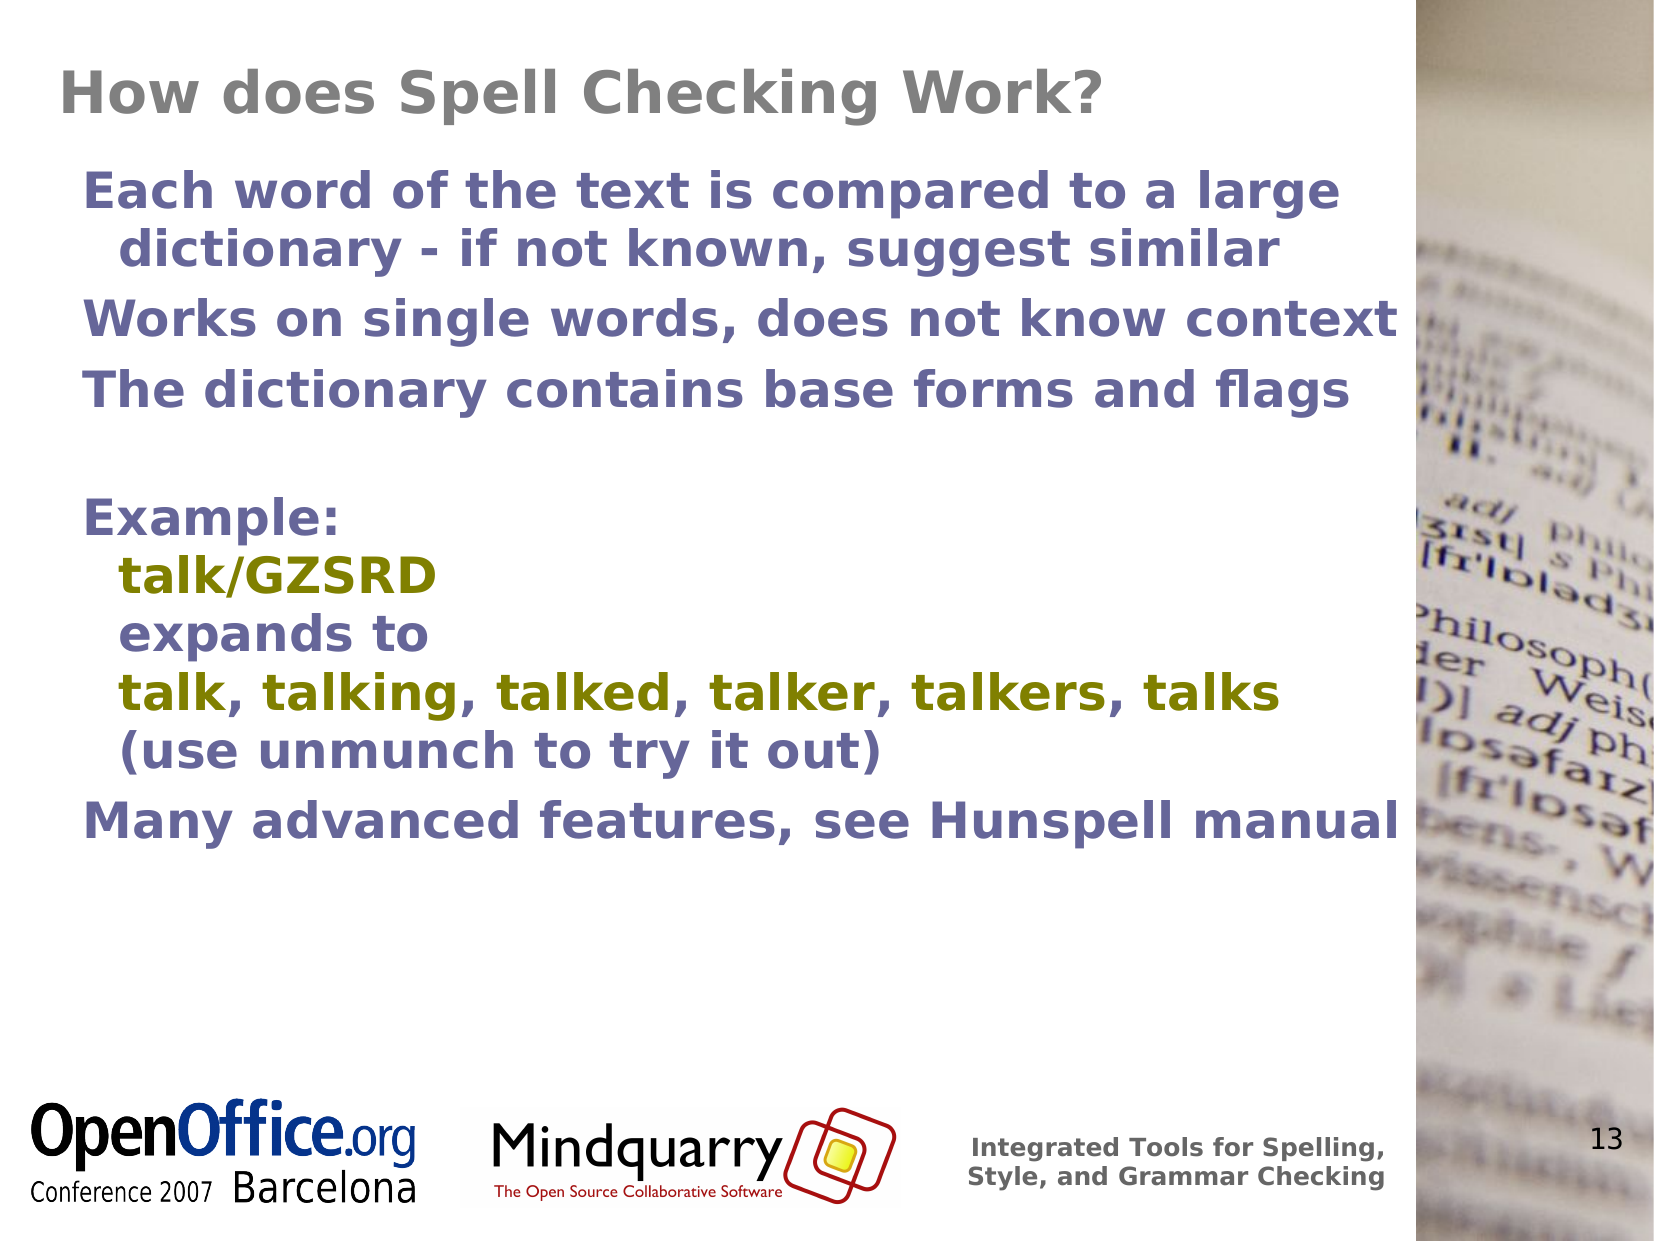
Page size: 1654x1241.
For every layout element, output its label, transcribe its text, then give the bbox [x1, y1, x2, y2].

picture [1416, 0, 1654, 1241]
list How does Spell Checking Work? Each word of the text is compared to a large dictionary - if not known, suggest similar Works on single words, does not know context The dictionary contains base forms and flags Example: talk/GZSRD expands to talk, talking, talked, talker, talkers, talks (use unmunch to try it out) Many advanced features, see Hunspell manual [59, 59, 1418, 967]
picture [460, 1107, 901, 1208]
picture [31, 1098, 415, 1203]
